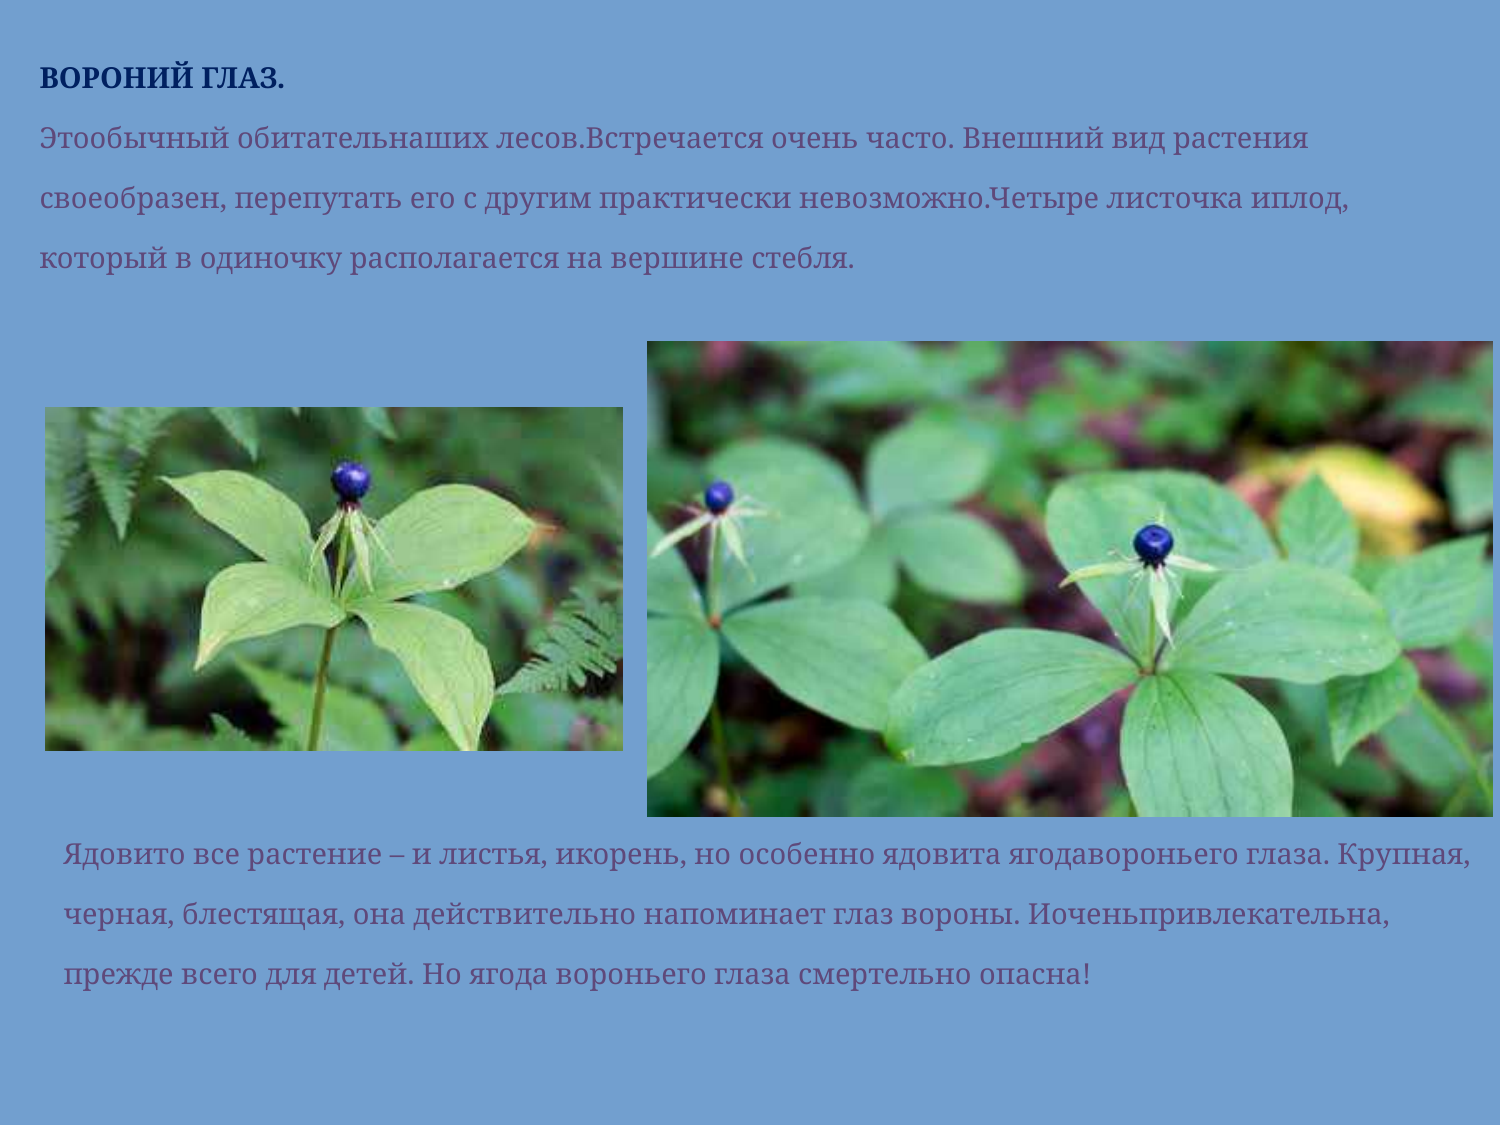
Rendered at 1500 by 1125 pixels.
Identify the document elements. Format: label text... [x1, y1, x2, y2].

picture [45, 407, 623, 751]
text_box ВОРОНИЙ ГЛАЗ. Этообычный обитательнаших лесов.Встречается очень часто. Внешний вид растения своеобразен, перепутать его с другим практически невозможно.Четыре листочка иплод, который в одиночку располагается на вершине стебля. [24, 30, 1466, 376]
picture [647, 341, 1493, 817]
text_box Ядовито все растение – и листья, икорень, но особенно ядовита ягодавороньего глаза. Крупная, черная, блестящая, она действительно напоминает глаз вороны. Иоченьпривлекательна, прежде всего для детей. Но ягода вороньего глаза смертельно опасна! [48, 806, 1493, 1002]
